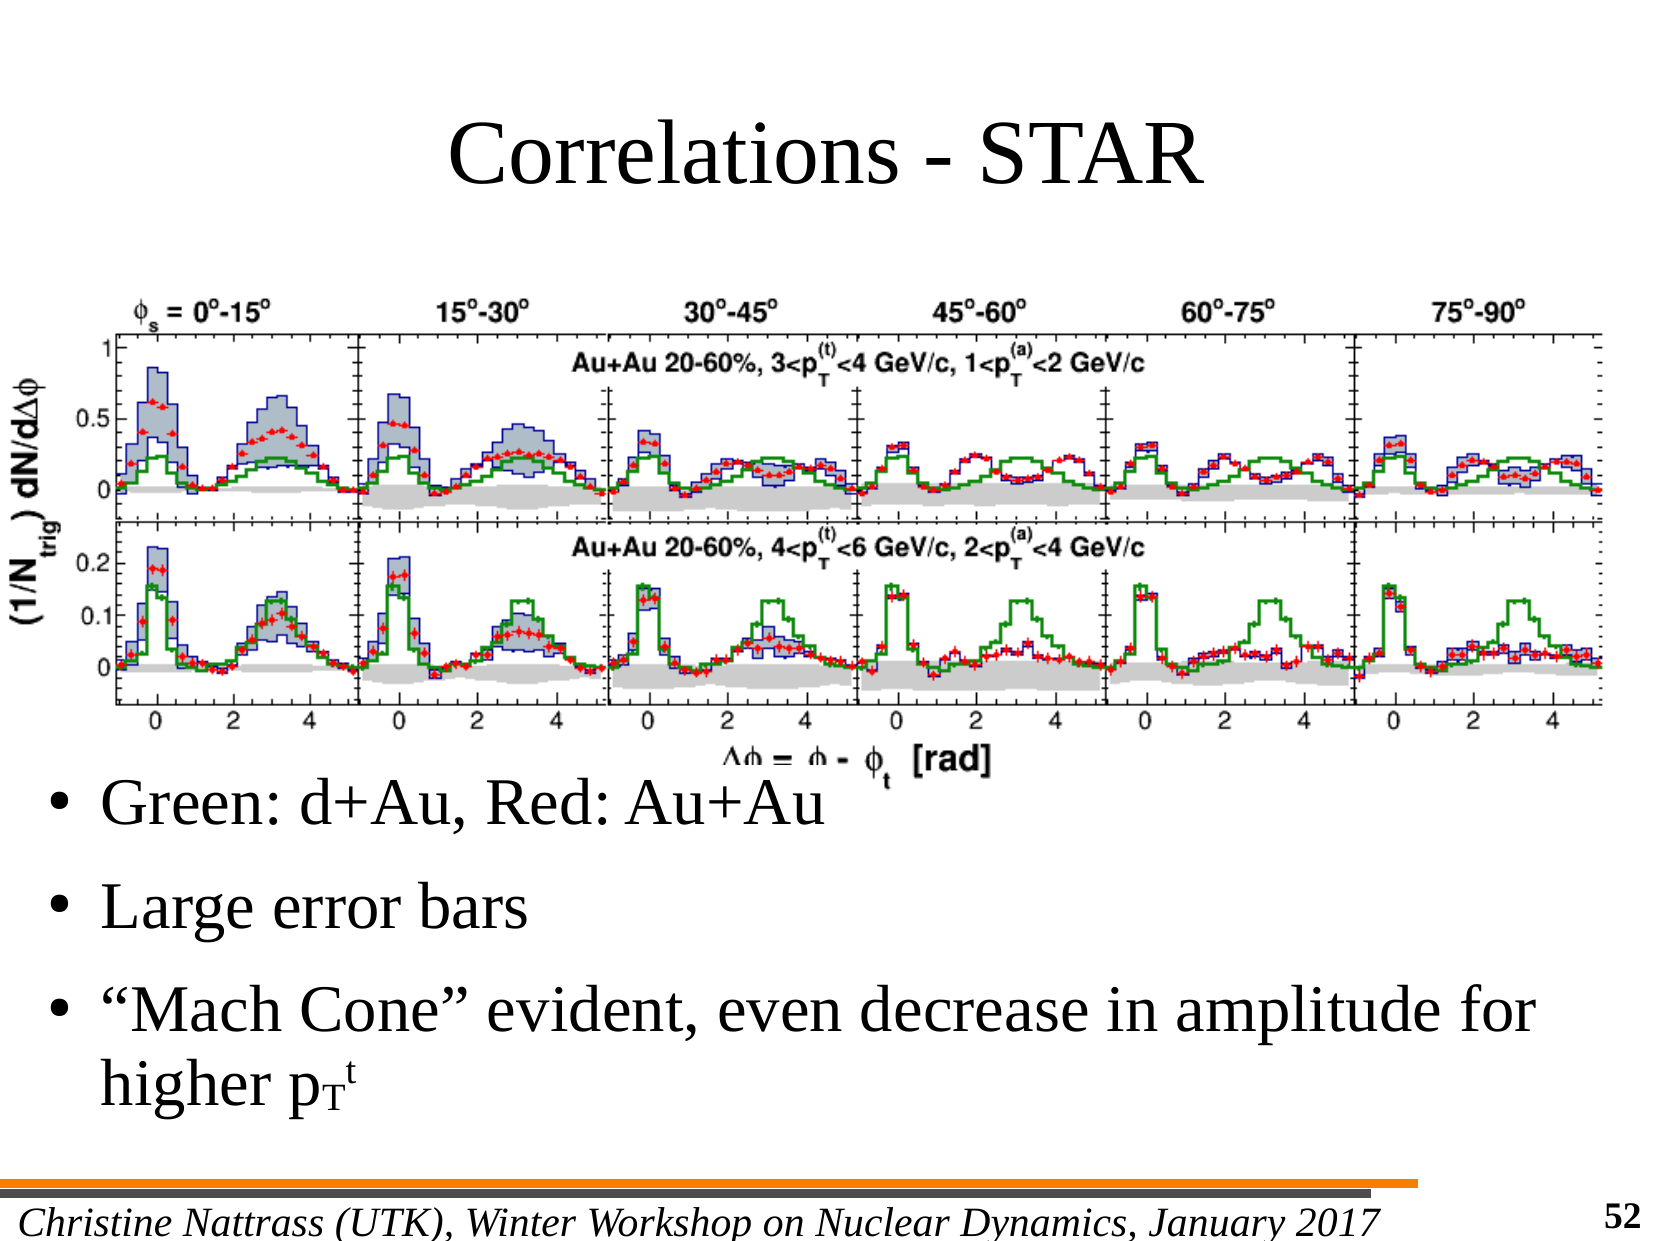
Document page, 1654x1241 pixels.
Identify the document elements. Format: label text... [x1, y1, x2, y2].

list Green: d+Au, Red: Au+Au Large error bars “Mach Cone” evident, even decrease in amplitude for higher pTt [30, 765, 1636, 1126]
picture [3, 289, 1654, 794]
title Correlations - STAR [82, 49, 1571, 257]
